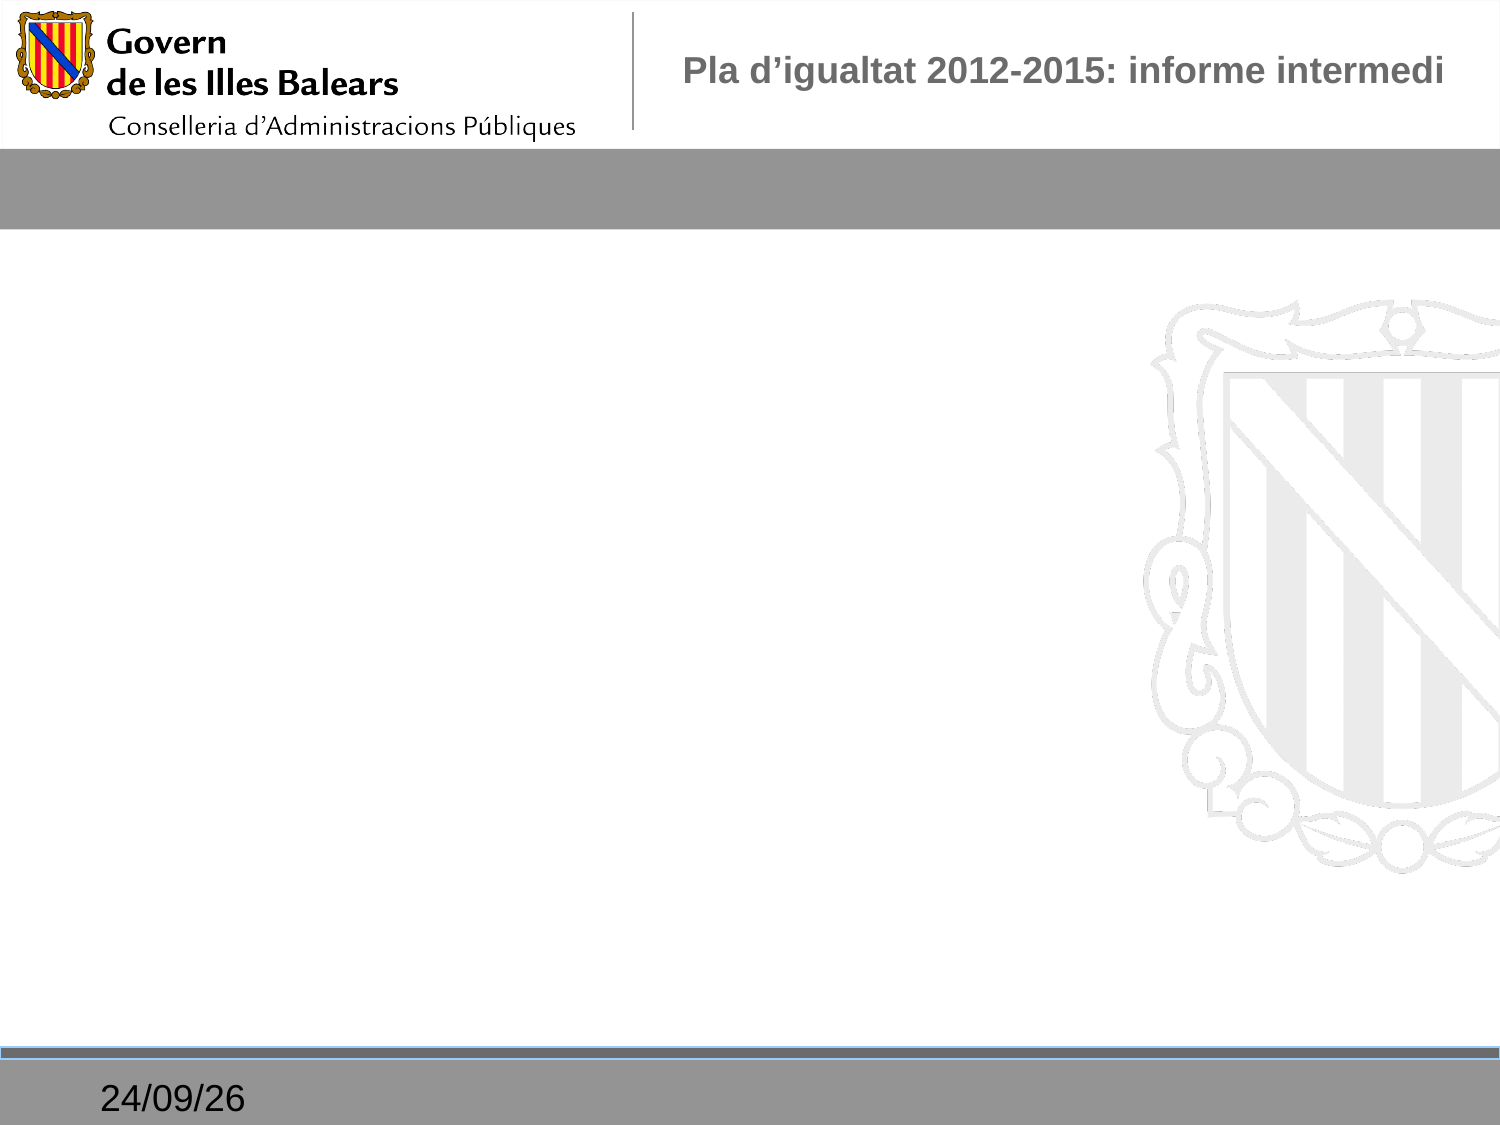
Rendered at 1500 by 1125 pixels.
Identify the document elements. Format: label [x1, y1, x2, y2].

picture [1142, 298, 1500, 875]
picture [16, 11, 575, 142]
